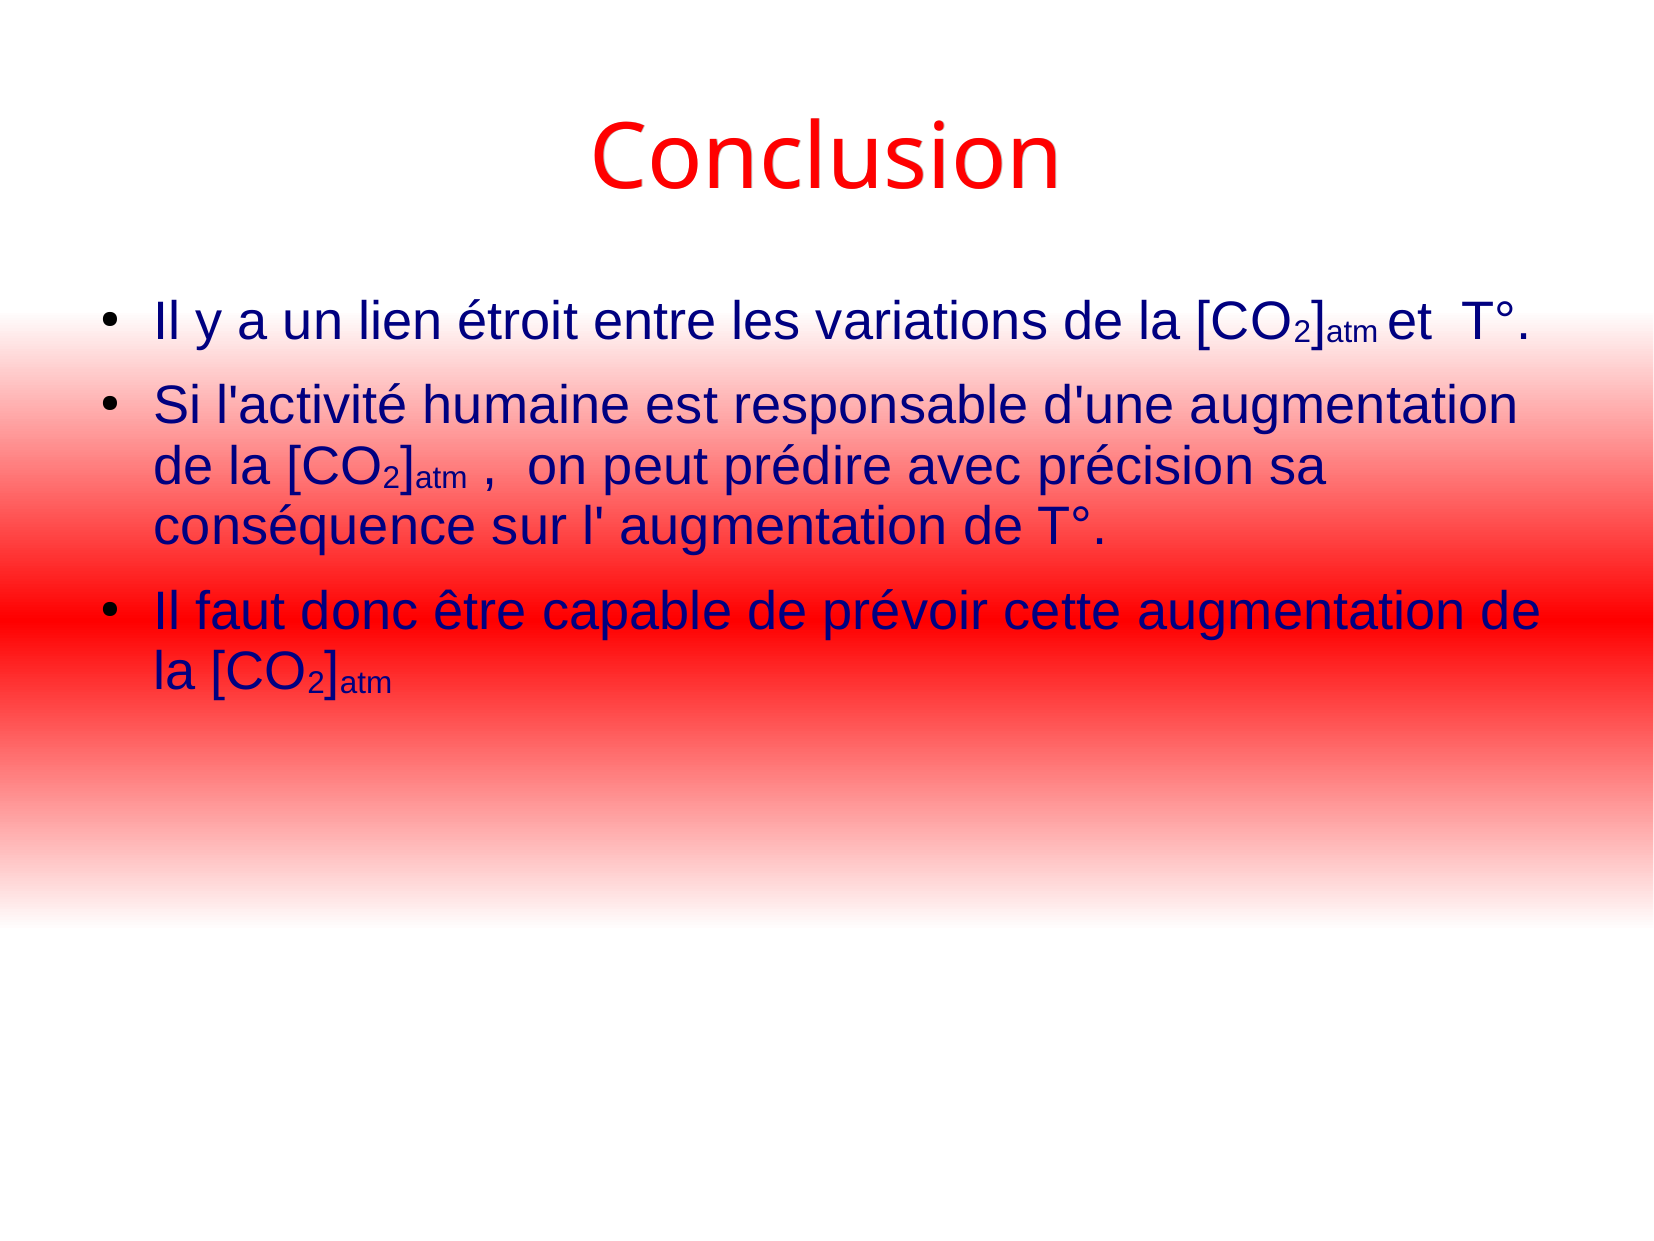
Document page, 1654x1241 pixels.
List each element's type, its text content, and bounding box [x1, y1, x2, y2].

title Conclusion [82, 49, 1571, 257]
list Il y a un lien étroit entre les variations de la [CO2]atm et T°. Si l'activité humaine est responsable d'une augmentation de la [CO2]atm , on peut prédire avec précision sa conséquence sur l' augmentation de T°. Il faut donc être capable de prévoir cette augmentation de la [CO2]atm [82, 290, 1571, 1092]
